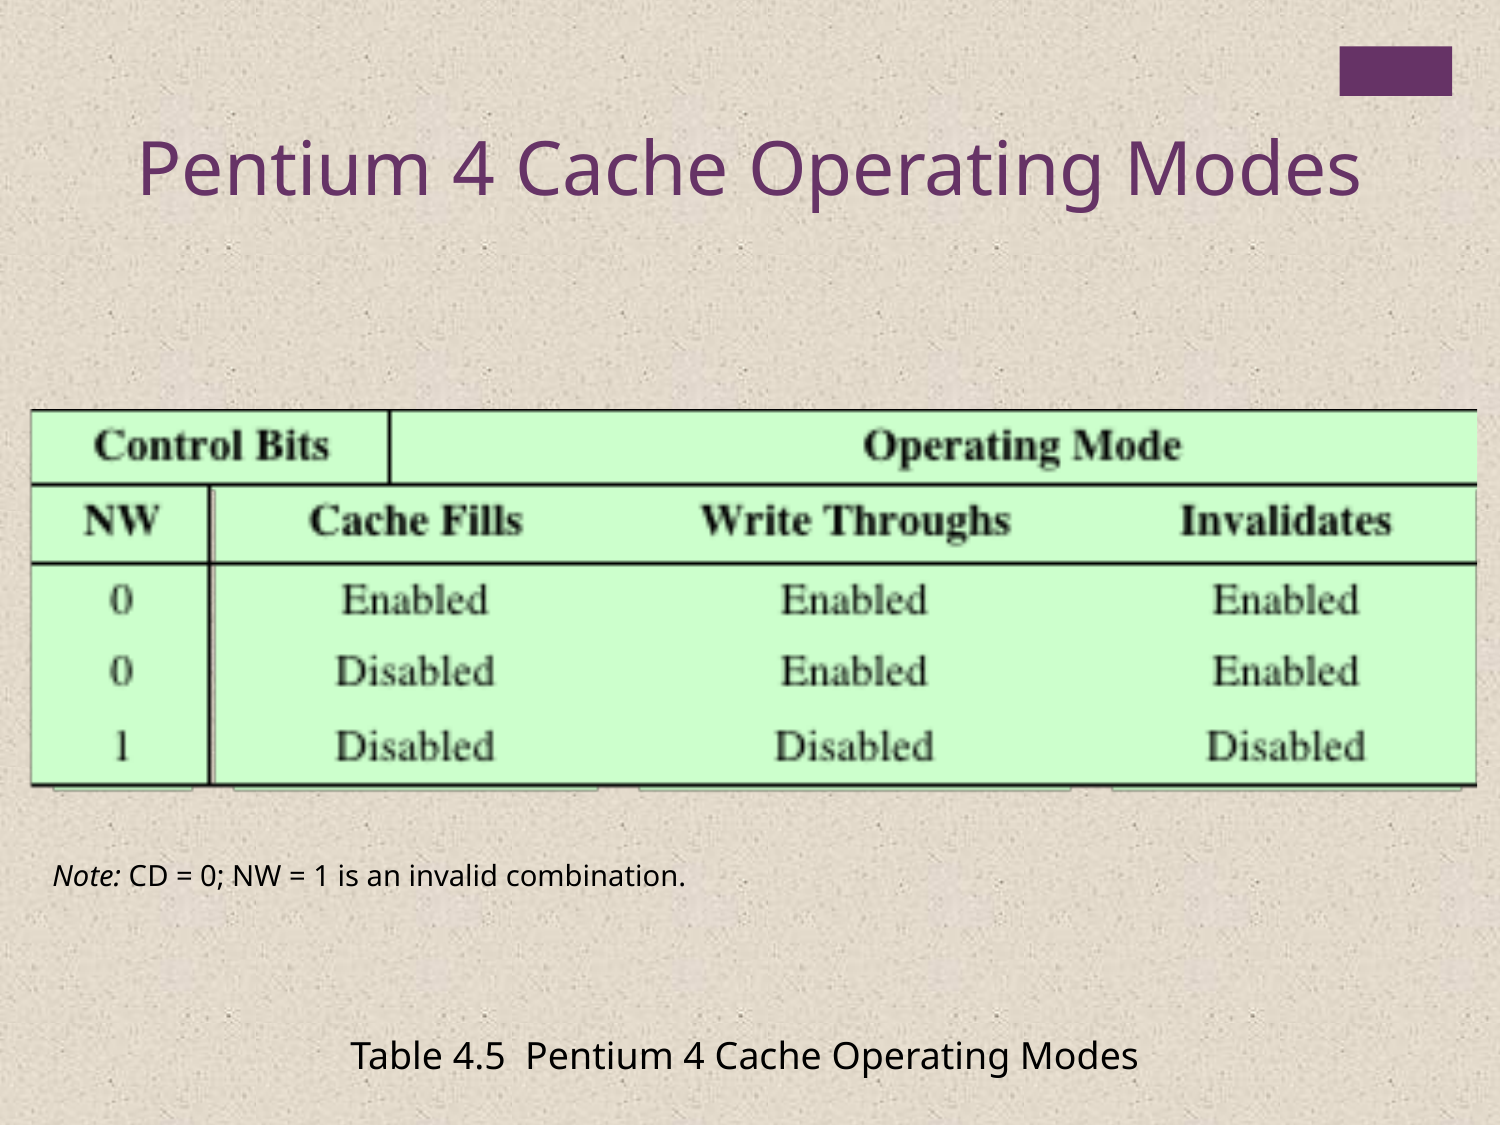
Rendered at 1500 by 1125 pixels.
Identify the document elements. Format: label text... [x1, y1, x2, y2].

title Pentium 4 Cache Operating Modes [0, 112, 1500, 296]
text_box Note: CD = 0; NW = 1 is an invalid combination. [37, 849, 1088, 900]
text_box Table 4.5 Pentium 4 Cache Operating Modes [249, 1024, 1250, 1085]
picture [0, 0, 1500, 112]
picture [0, 296, 1500, 1125]
